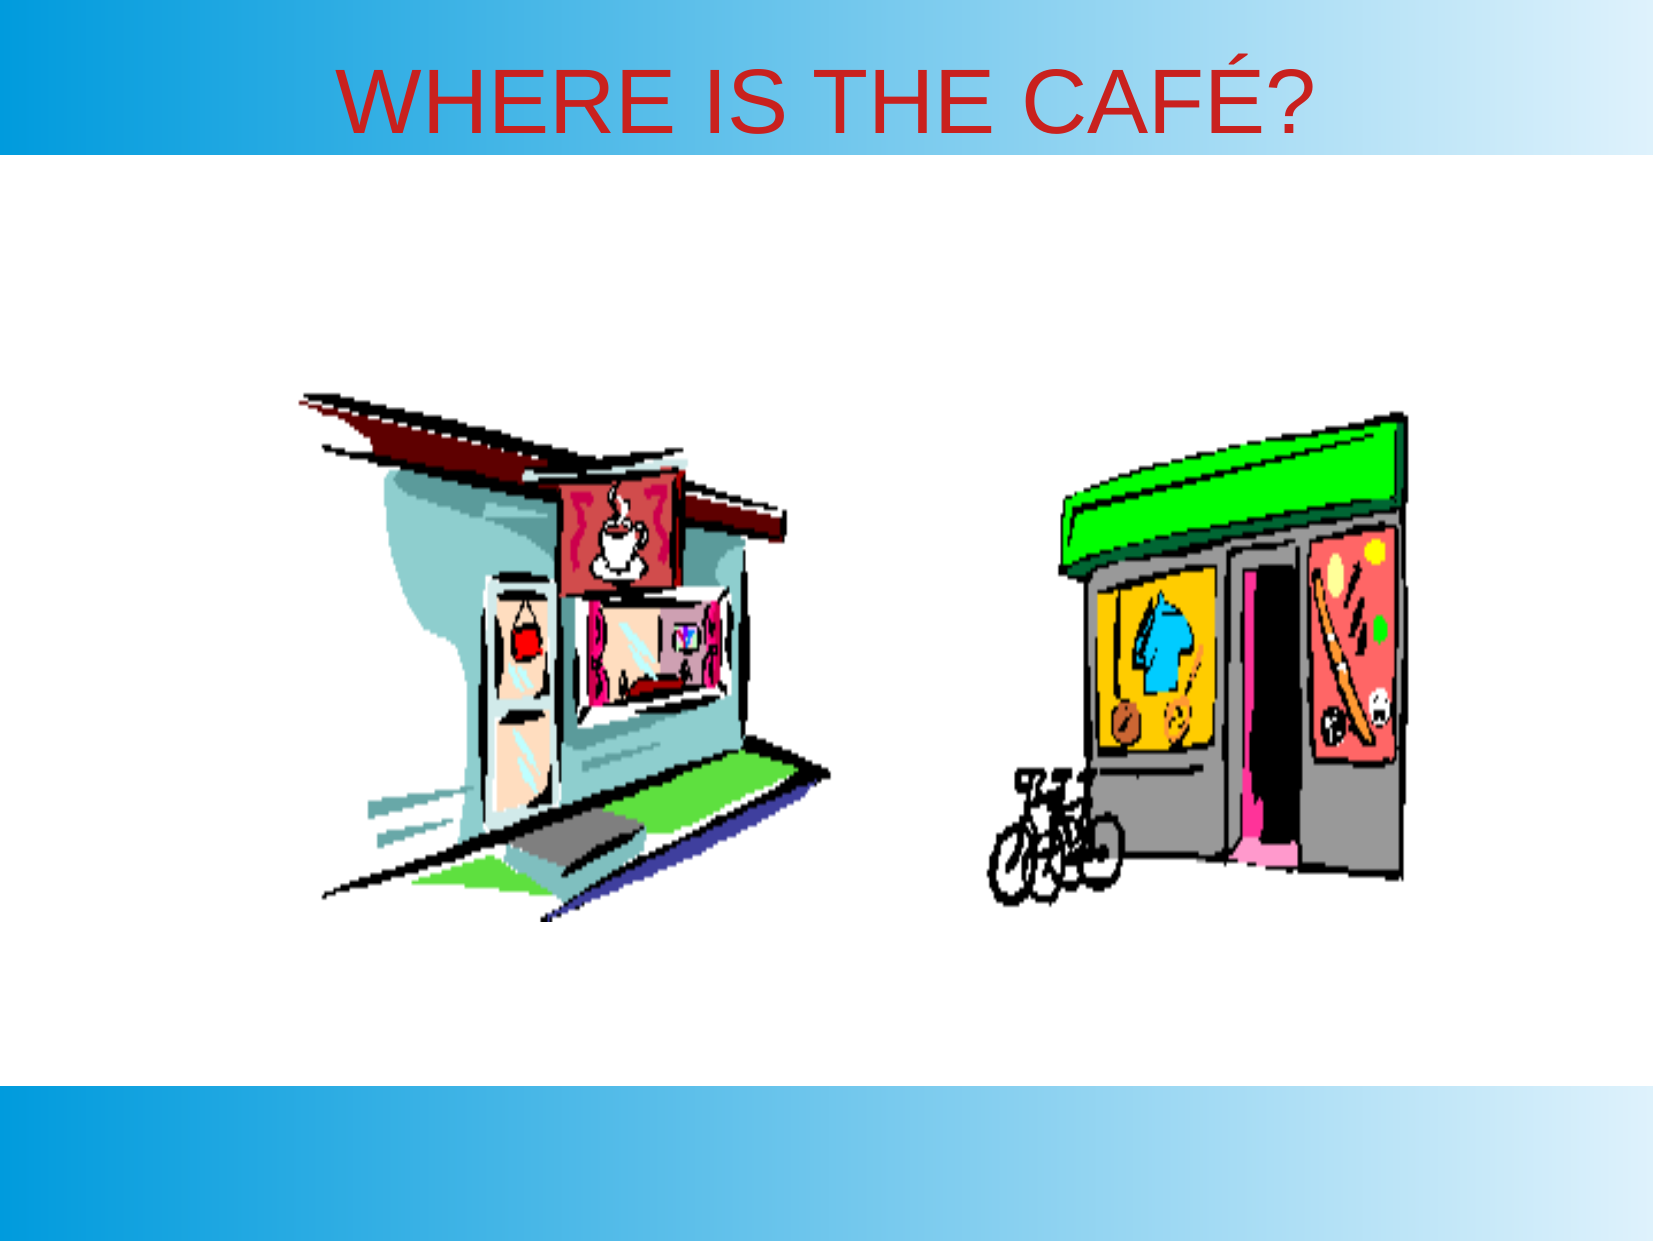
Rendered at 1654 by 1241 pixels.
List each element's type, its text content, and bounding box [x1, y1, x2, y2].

title WHERE IS THE CAFÉ? [82, 49, 1571, 155]
picture [295, 377, 1441, 922]
